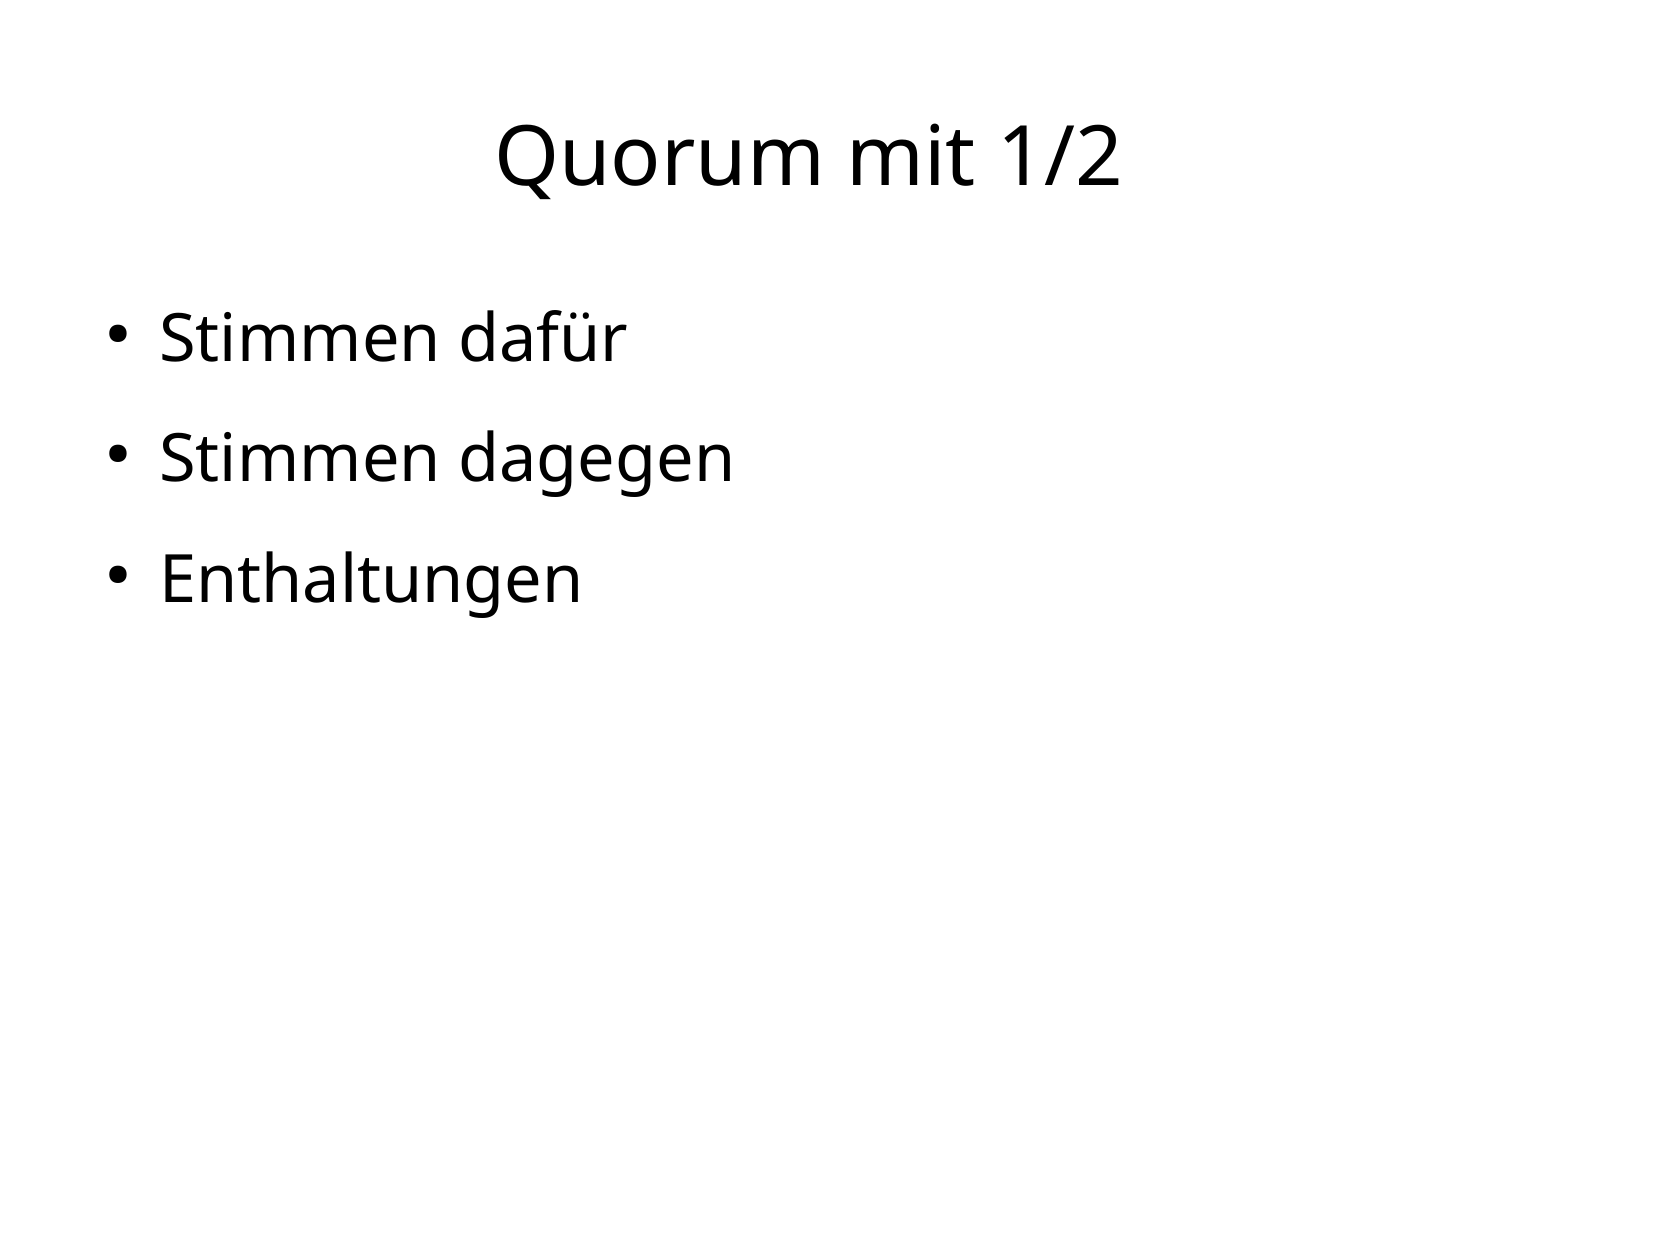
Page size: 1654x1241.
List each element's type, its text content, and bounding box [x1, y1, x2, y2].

list Stimmen dafür Stimmen dagegen Enthaltungen [88, 290, 1572, 1094]
title Quorum mit 1/2 [82, 56, 1571, 250]
